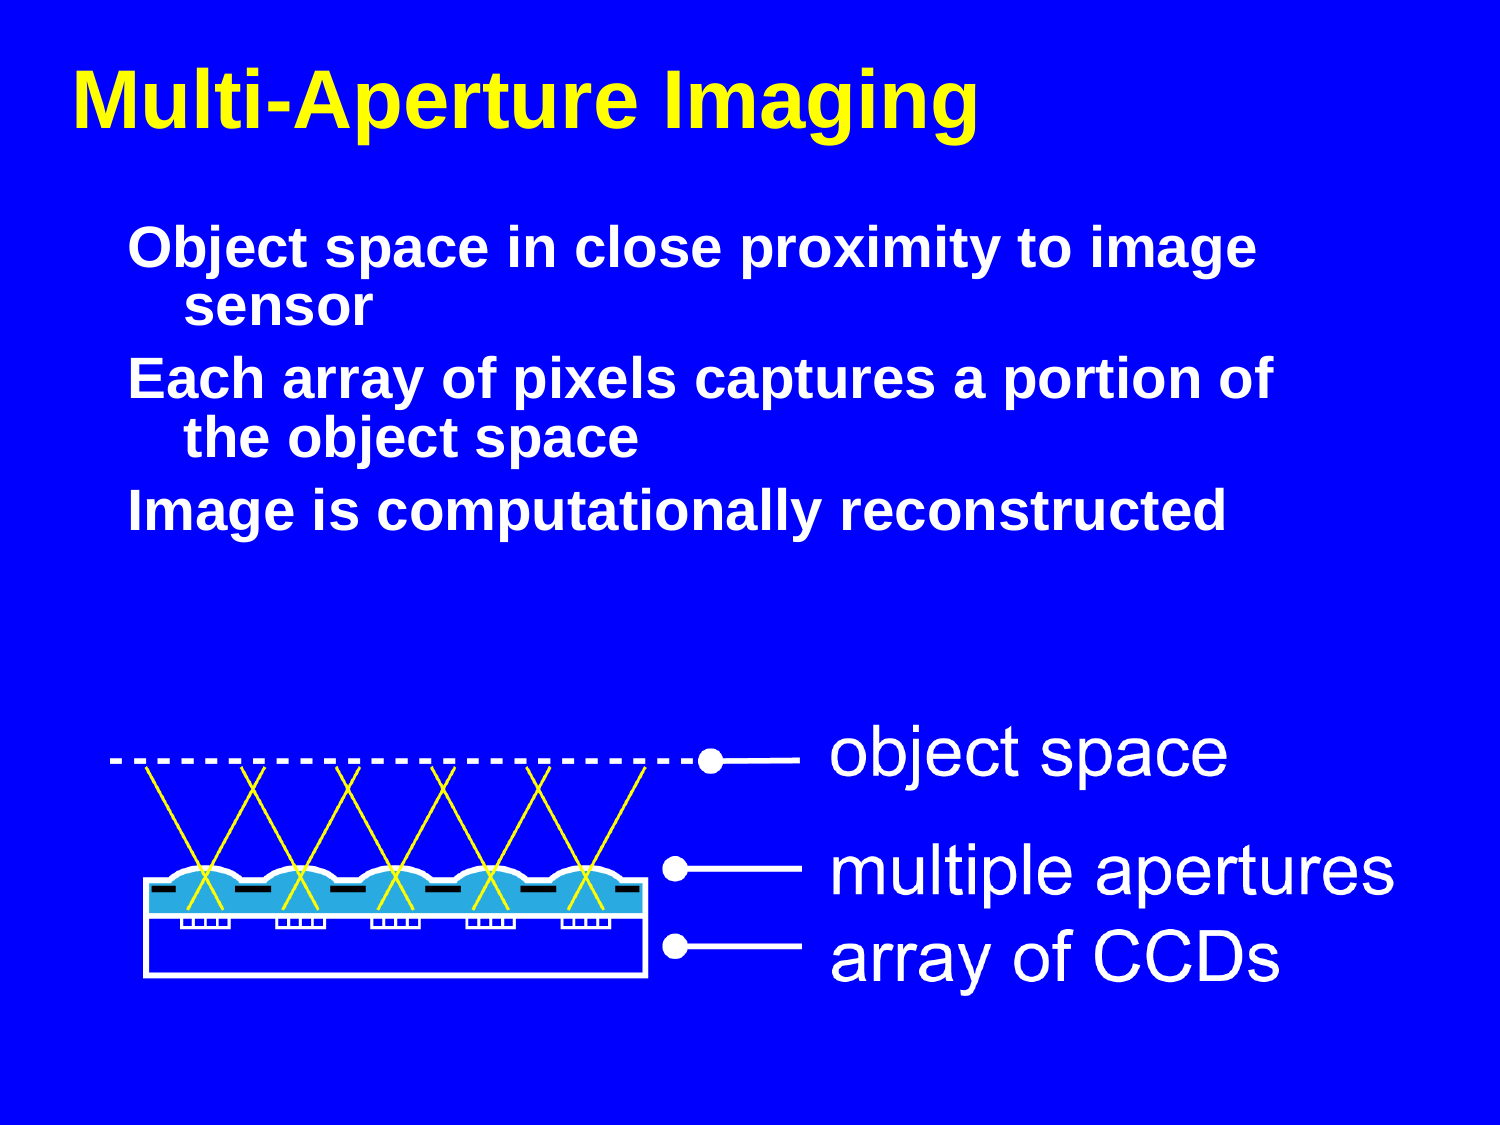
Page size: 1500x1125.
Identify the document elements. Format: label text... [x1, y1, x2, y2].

picture [97, 713, 1409, 1011]
title Multi-Aperture Imaging [56, 37, 1444, 163]
list Object space in close proximity to image sensor Each array of pixels captures a portion of the object space Image is computationally reconstructed [112, 212, 1388, 582]
